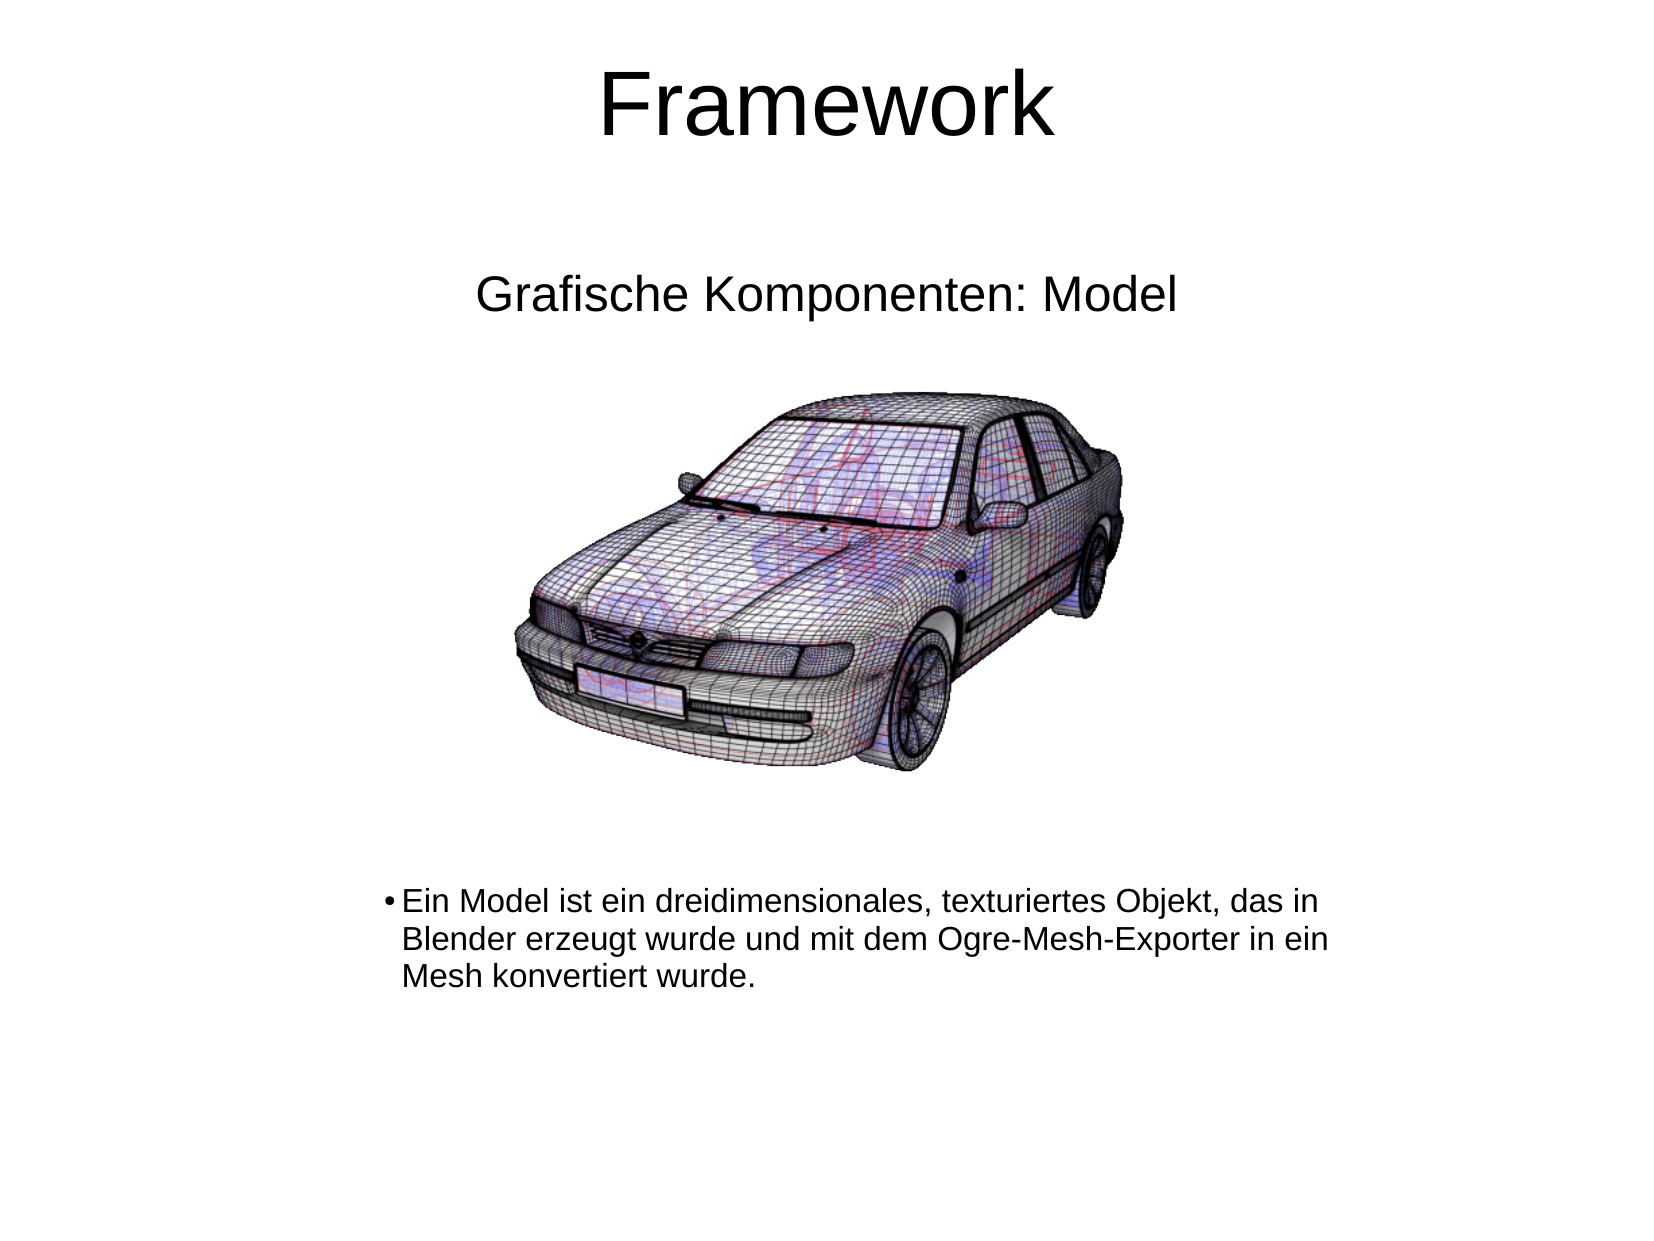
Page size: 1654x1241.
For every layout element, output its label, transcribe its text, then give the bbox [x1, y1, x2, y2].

text_box Grafische Komponenten: Model [82, 265, 1571, 325]
picture [472, 367, 1162, 798]
subtitle Ein Model ist ein dreidimensionales, texturiertes Objekt, das in Blender erzeugt wurde und mit dem Ogre-Mesh-Exporter in ein Mesh konvertiert wurde. [383, 882, 1359, 995]
title Framework [82, 0, 1571, 208]
